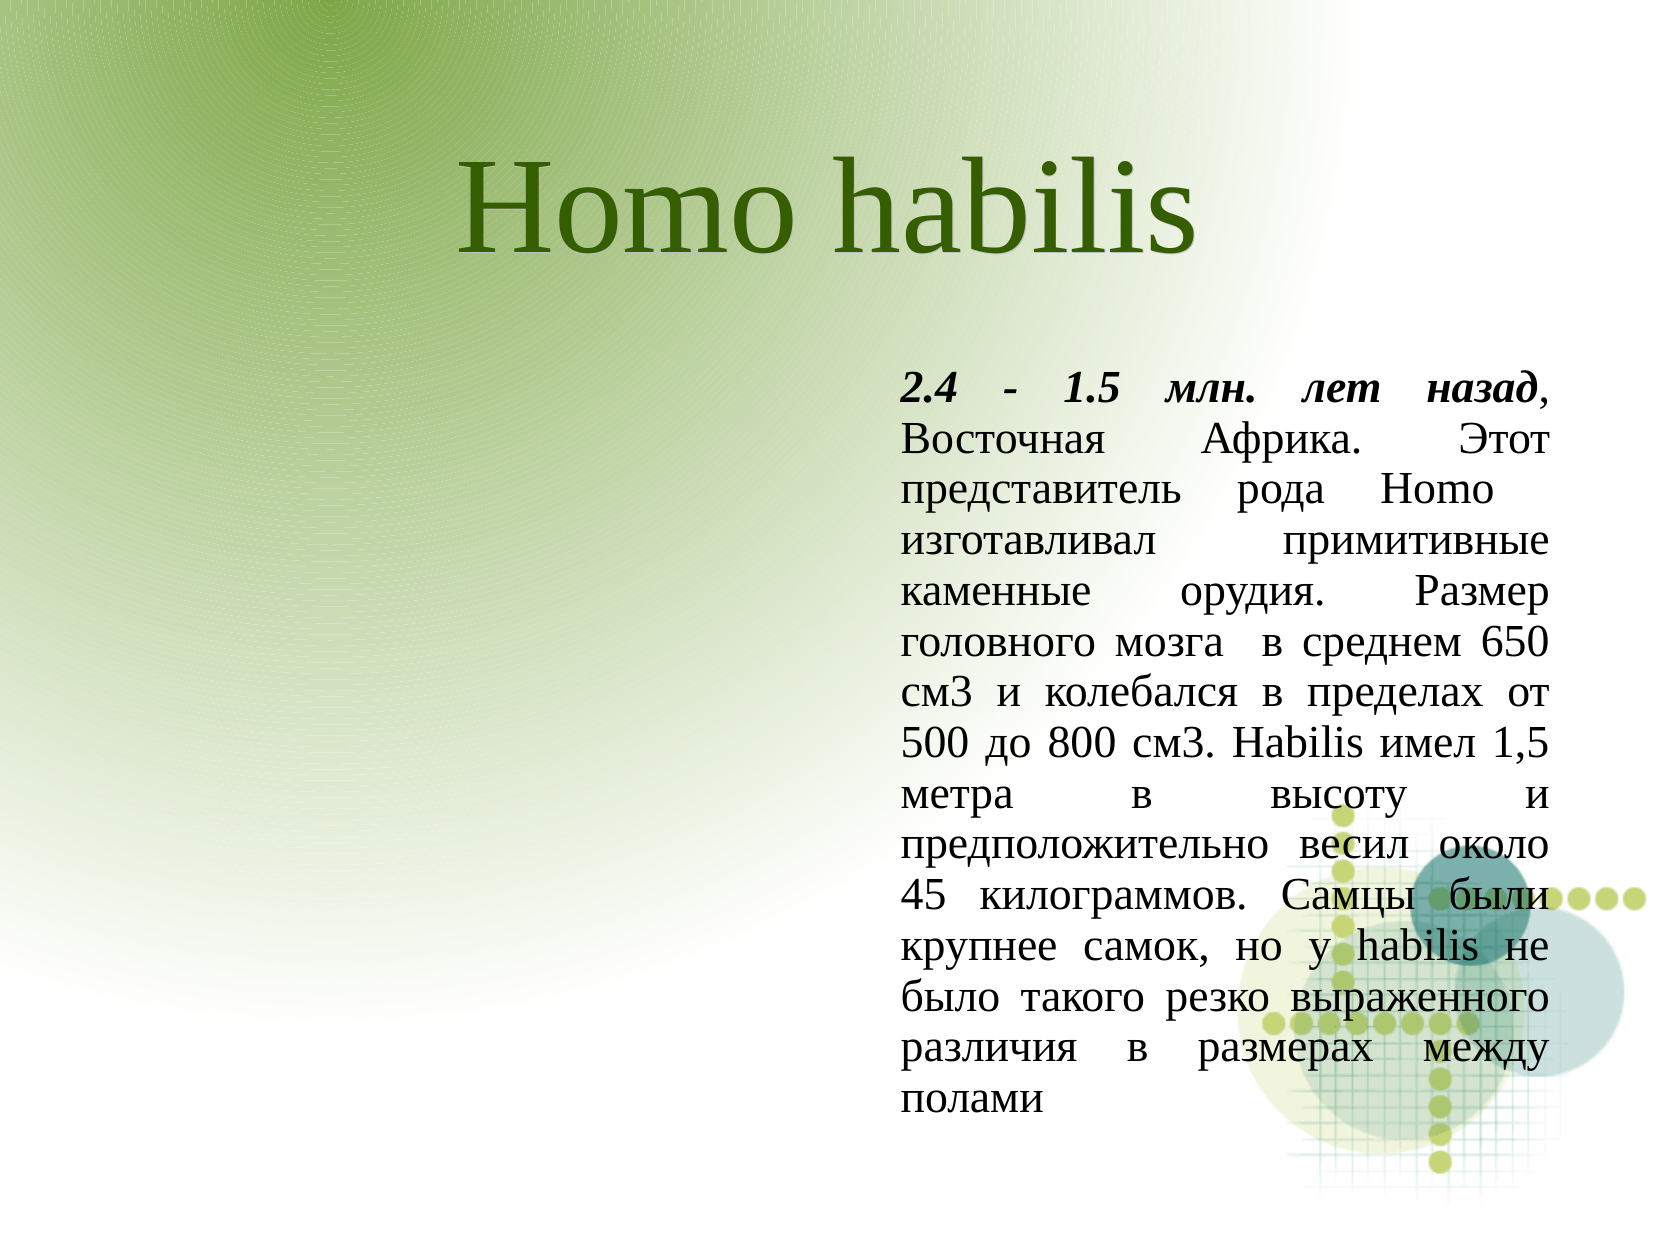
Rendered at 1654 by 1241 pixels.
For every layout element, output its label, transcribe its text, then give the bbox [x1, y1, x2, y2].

text_box 2.4 - 1.5 млн. лет назад, Восточная Африка. Этот представитель рода Homo изготавливал примитивные каменные орудия. Размер головного мозга в среднем 650 см3 и колебался в пределах от 500 до 800 см3. Habilis имел 1,5 метра в высоту и предположительно весил около 45 килограммов. Самцы были крупнее самок, но у habilis не было такого резко выраженного различия в размерах между полами [885, 354, 1565, 1165]
title Homo habilis [121, 110, 1534, 303]
picture [88, 324, 798, 1122]
picture [1224, 792, 1654, 1211]
